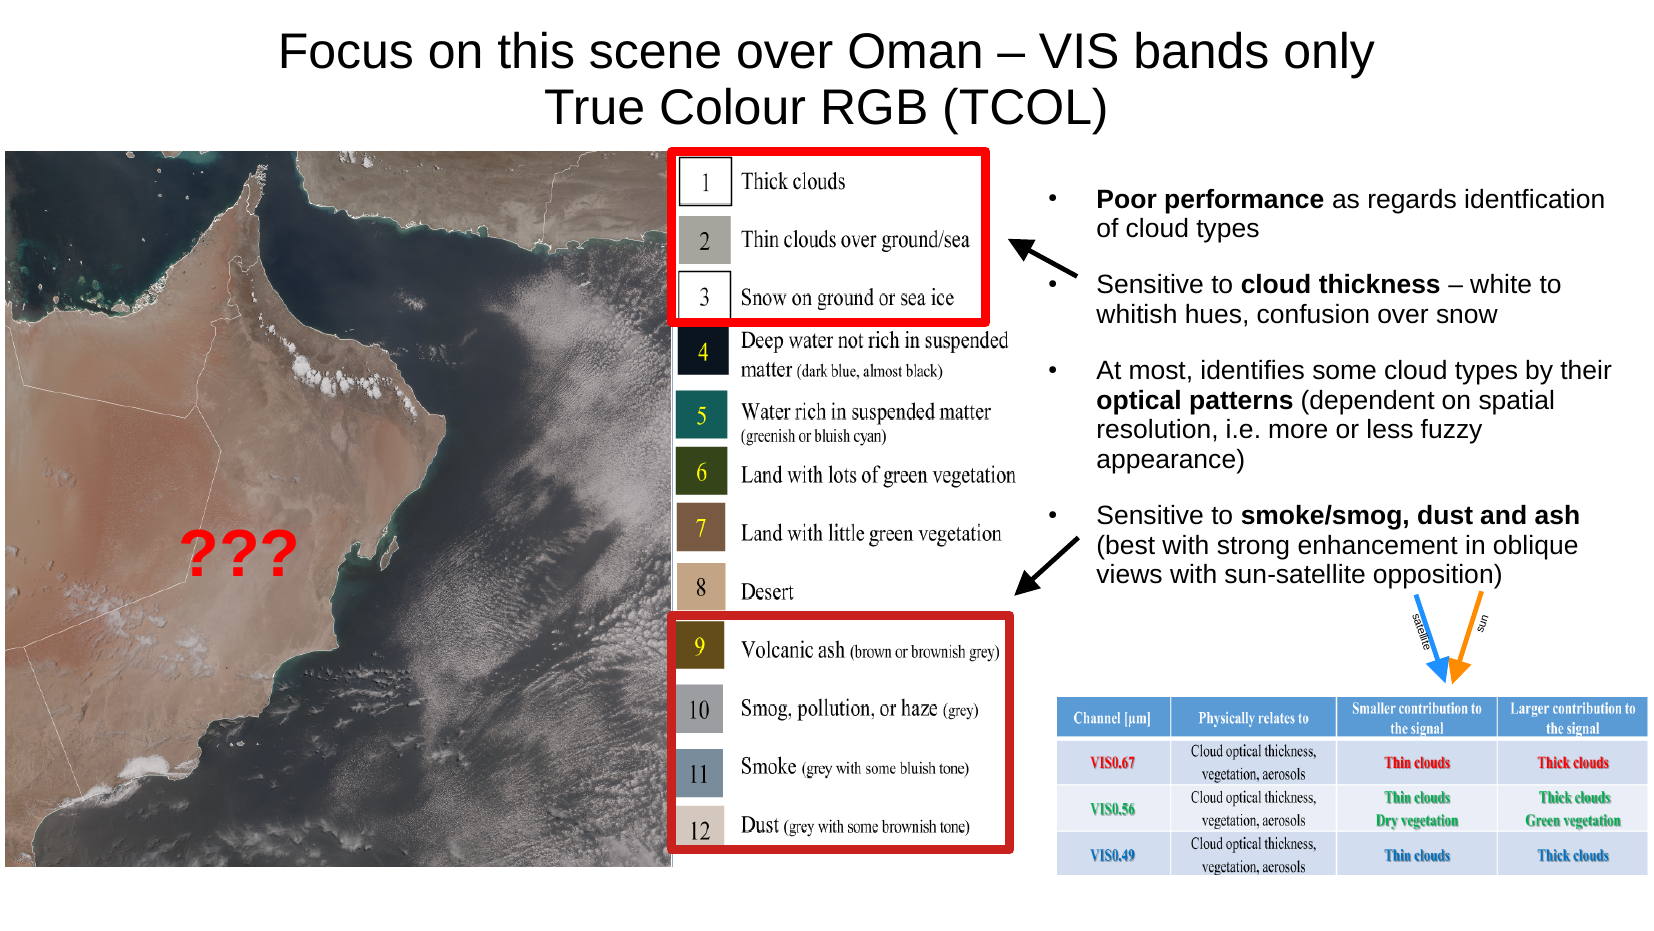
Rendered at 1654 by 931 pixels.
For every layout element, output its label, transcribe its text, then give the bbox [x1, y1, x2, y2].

picture [1036, 576, 1041, 587]
picture [1057, 697, 1648, 875]
picture [5, 151, 671, 867]
picture [676, 620, 1005, 845]
text_box satellite [1385, 595, 1448, 676]
text_box ??? [93, 508, 349, 673]
title Focus on this scene over Oman – VIS bands only True Colour RGB (TCOL) [82, 0, 1571, 164]
picture [672, 151, 1041, 867]
picture [676, 156, 981, 318]
text_box sun [1461, 585, 1520, 655]
list Poor performance as regards identfication of cloud types Sensitive to cloud thickness – white to whitish hues, confusion over snow At most, identifies some cloud types by their optical patterns (dependent on spatial resolution, i.e. more or less fuzzy appearance) Sensitive to smoke/smog, dust and ash (best with strong enhancement in oblique views with sun-satellite opposition) [1032, 127, 1625, 592]
